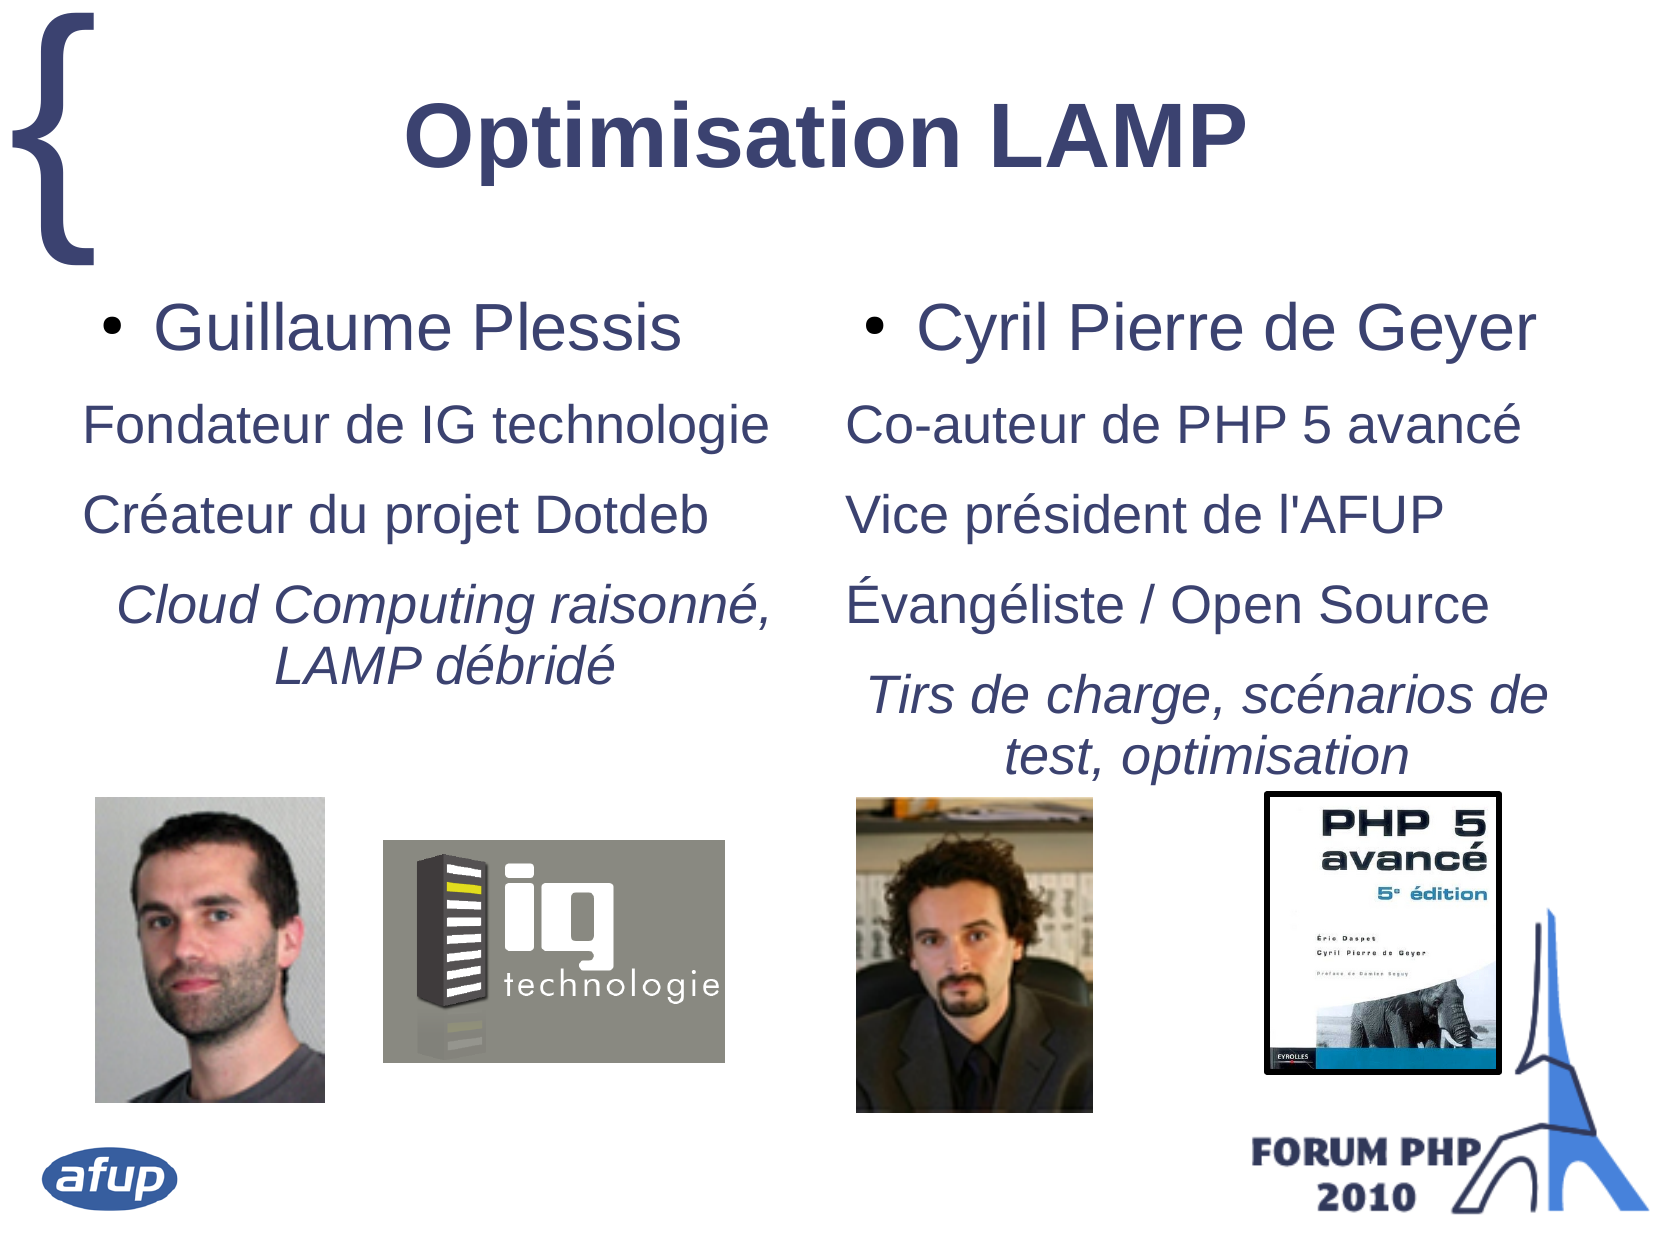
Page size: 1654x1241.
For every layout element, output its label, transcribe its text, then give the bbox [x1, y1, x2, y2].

picture [95, 797, 325, 1103]
title Optimisation LAMP [82, 31, 1571, 239]
picture [383, 840, 725, 1063]
picture [1240, 872, 1650, 1241]
list Guillaume Plessis Fondateur de IG technologie Créateur du projet Dotdeb Cloud Computing raisonné, LAMP débridé [82, 290, 809, 1094]
picture [856, 797, 1093, 1113]
picture [41, 1146, 178, 1211]
list Cyril Pierre de Geyer Co-auteur de PHP 5 avancé Vice président de l'AFUP Évangéliste / Open Source Tirs de charge, scénarios de test, optimisation [845, 290, 1572, 798]
picture [1269, 797, 1497, 1069]
